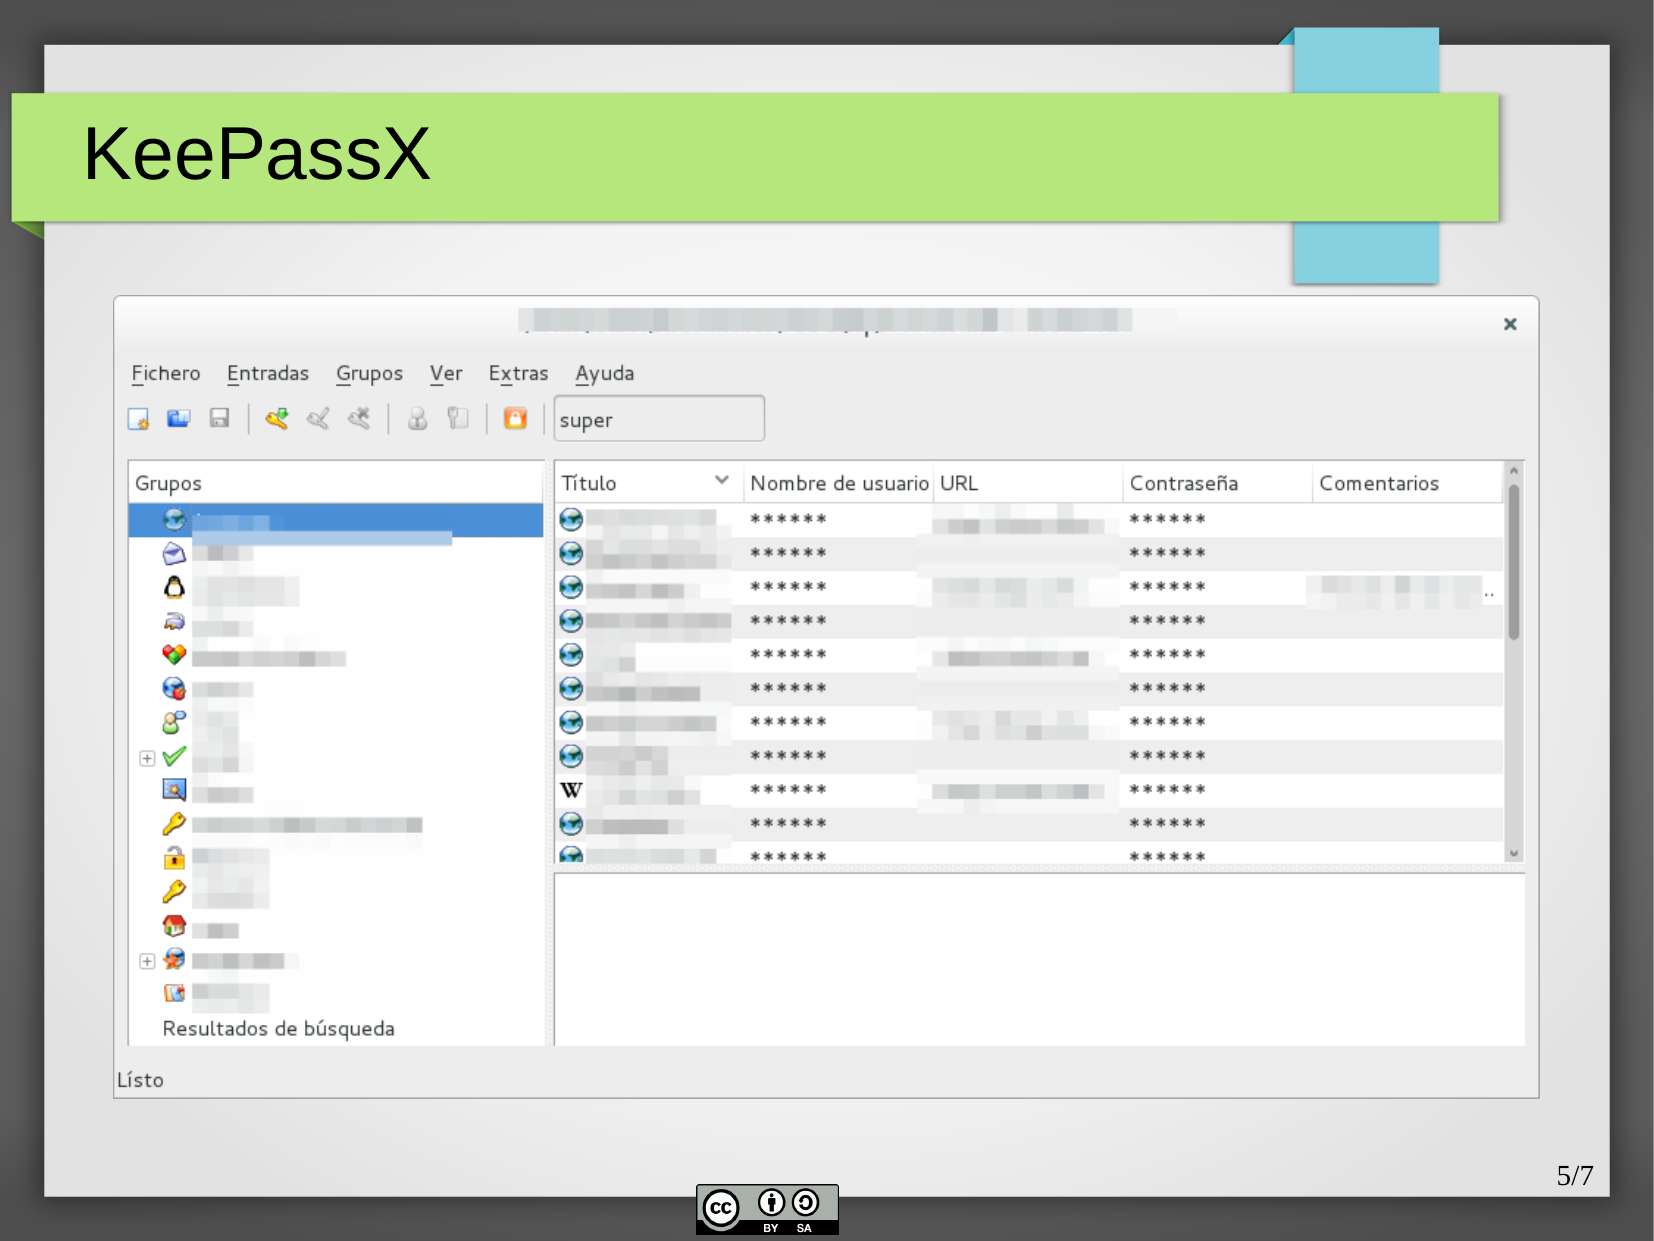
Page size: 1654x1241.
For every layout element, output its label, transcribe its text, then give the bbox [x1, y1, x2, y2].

picture [0, 0, 1654, 1241]
title KeePassX [82, 94, 1264, 213]
